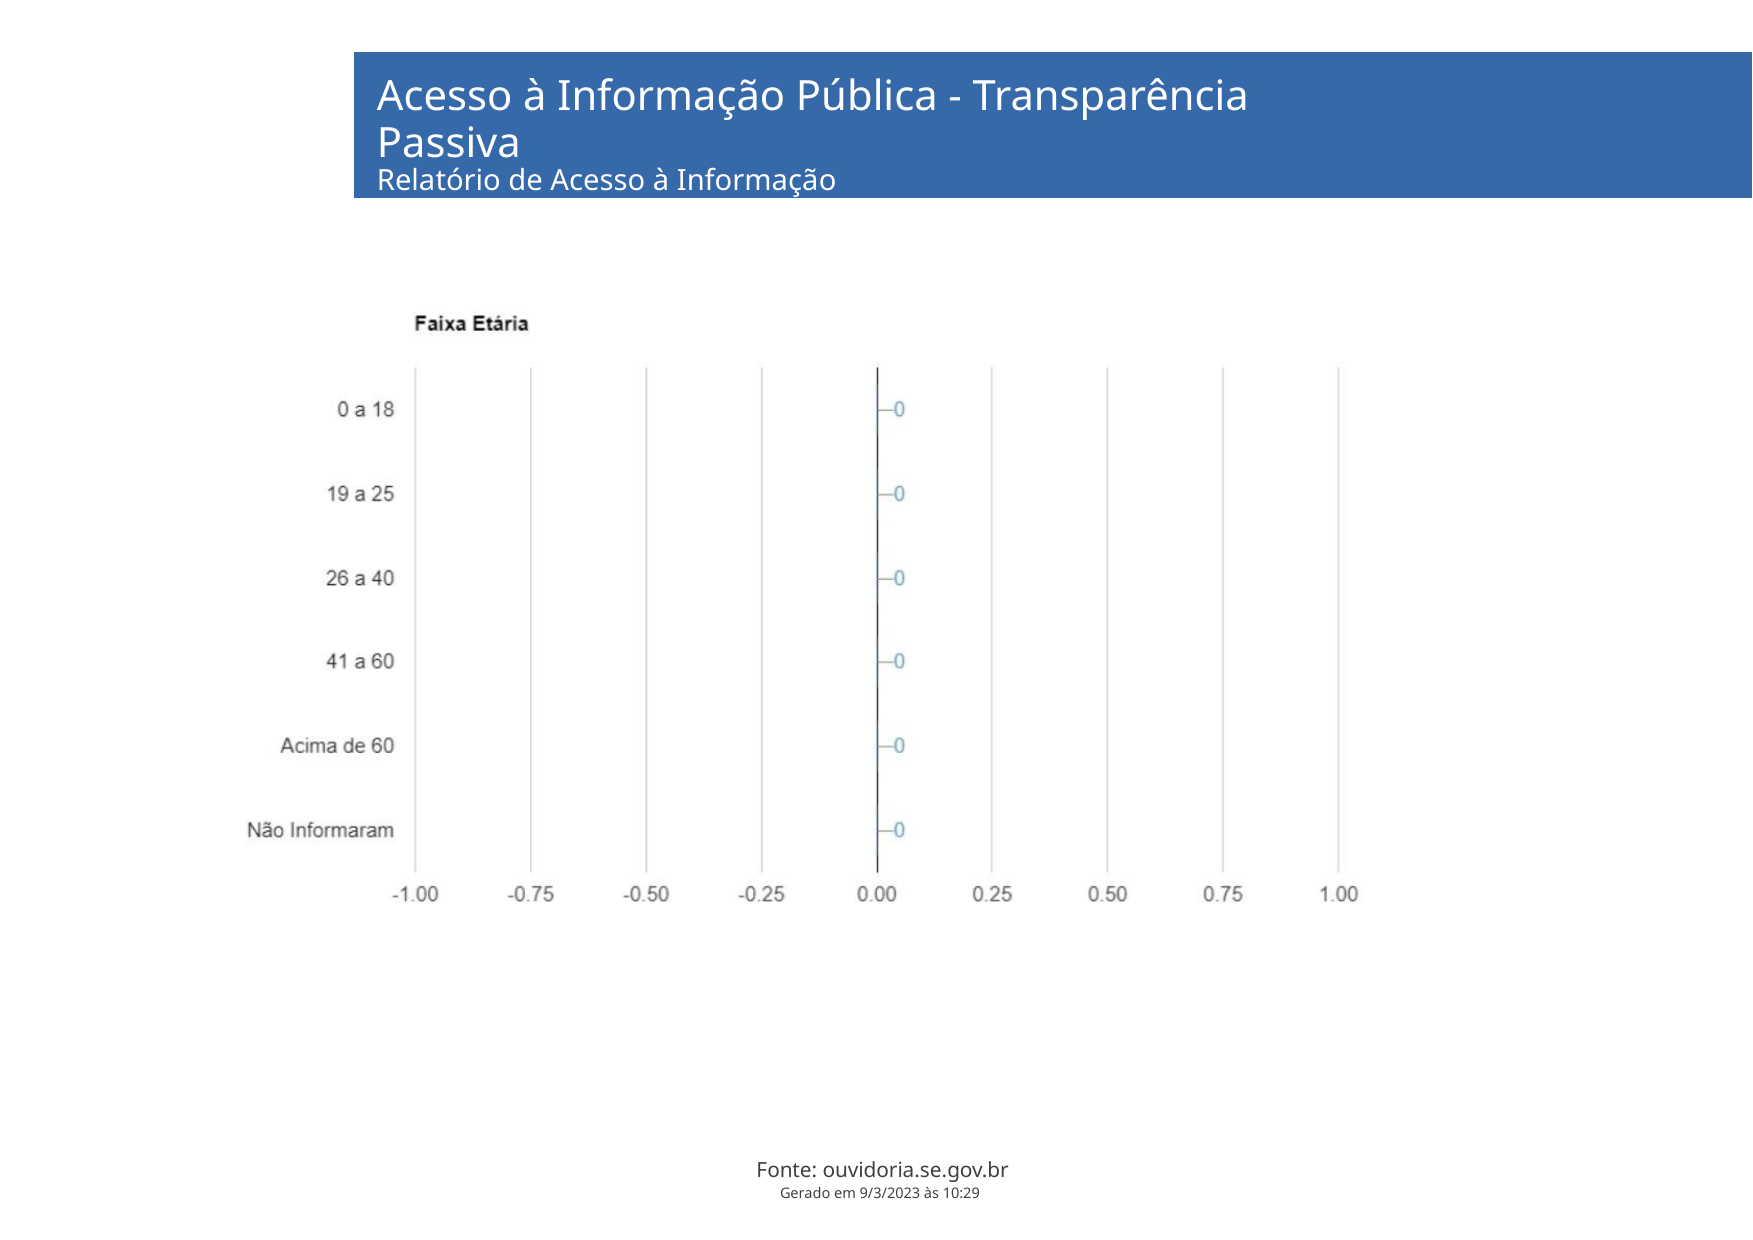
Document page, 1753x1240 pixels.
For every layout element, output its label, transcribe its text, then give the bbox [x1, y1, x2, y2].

text_box [354, 52, 1752, 198]
text_box Gerado em 9/3/2023 às 10:29 [780, 1184, 999, 1202]
text_box Fonte: ouvidoria.se.gov.br [756, 1158, 1023, 1182]
text_box Acesso à Informação Pública - Transparência Passiva Relatório de Acesso à Informação EMSETURFevereiro a Fevereiro de 2023 [376, 72, 1403, 228]
text_box [155, 211, 1599, 1028]
